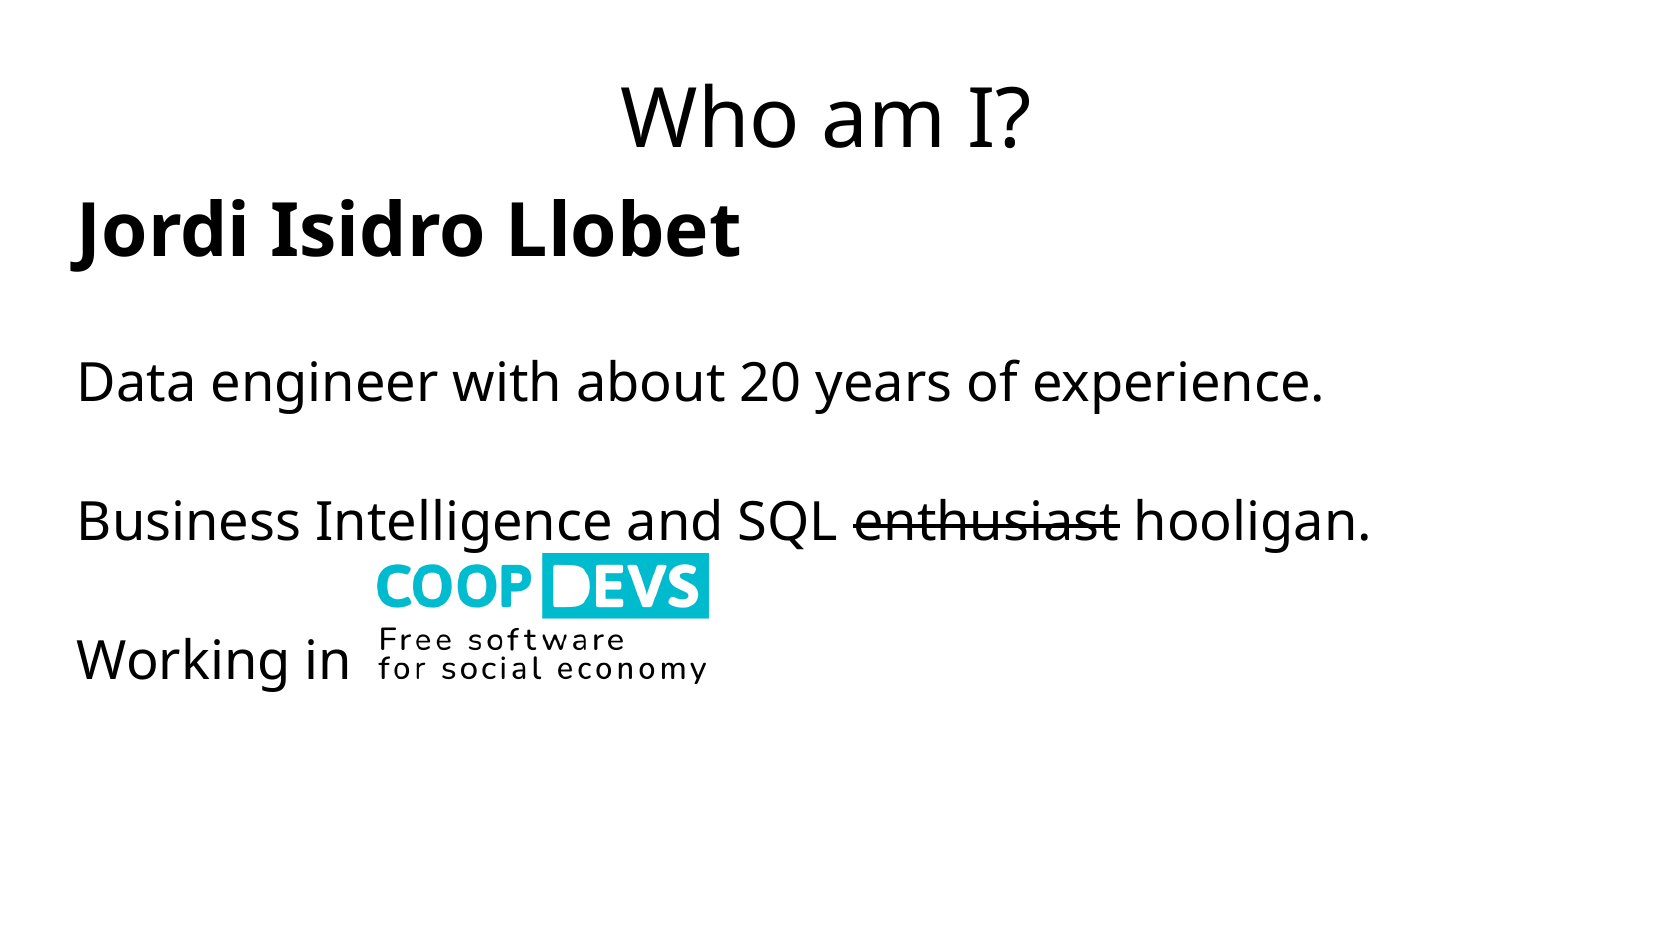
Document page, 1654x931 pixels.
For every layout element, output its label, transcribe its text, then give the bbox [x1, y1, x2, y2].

picture [377, 553, 709, 684]
list Jordi Isidro Llobet Data engineer with about 20 years of experience. Business Intelligence and SQL enthusiast hooligan. Working in [76, 176, 1565, 886]
title Who am I? [82, 37, 1571, 193]
